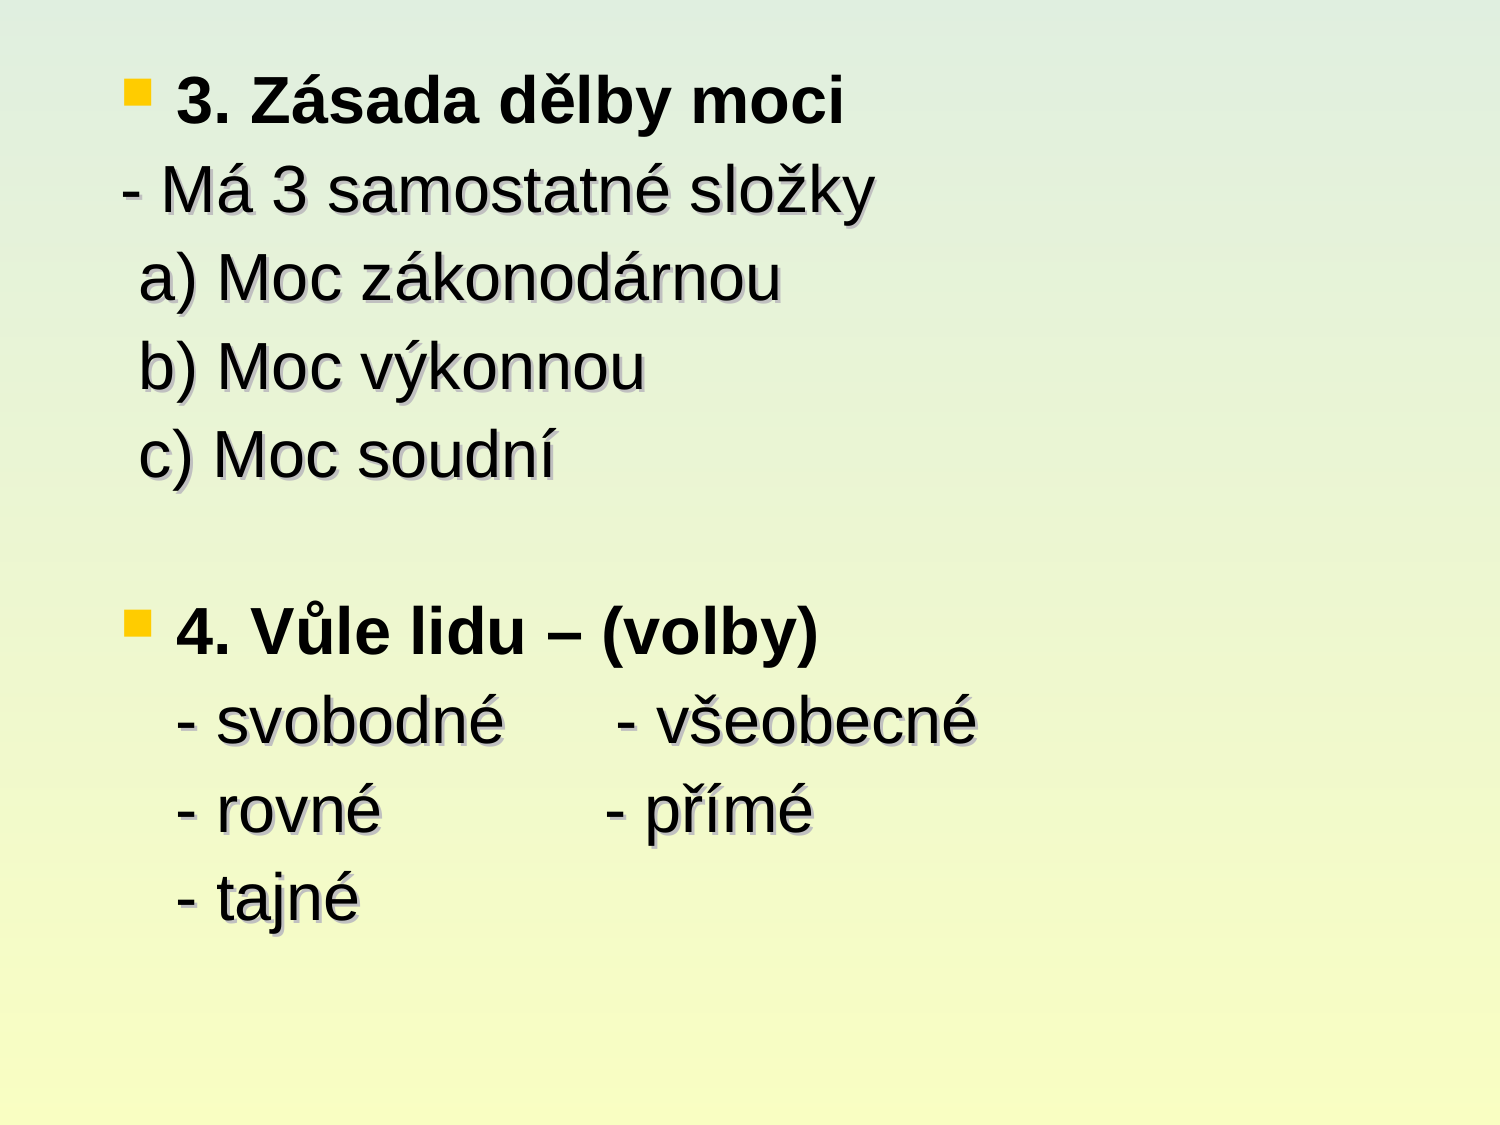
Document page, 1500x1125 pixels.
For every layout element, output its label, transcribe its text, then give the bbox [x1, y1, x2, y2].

list 3. Zásada dělby moci - Má 3 samostatné složky a) Moc zákonodárnou b) Moc výkonnou c) Moc soudní 4. Vůle lidu – (volby) - svobodné - všeobecné - rovné - přímé - tajné [105, 58, 1450, 1032]
